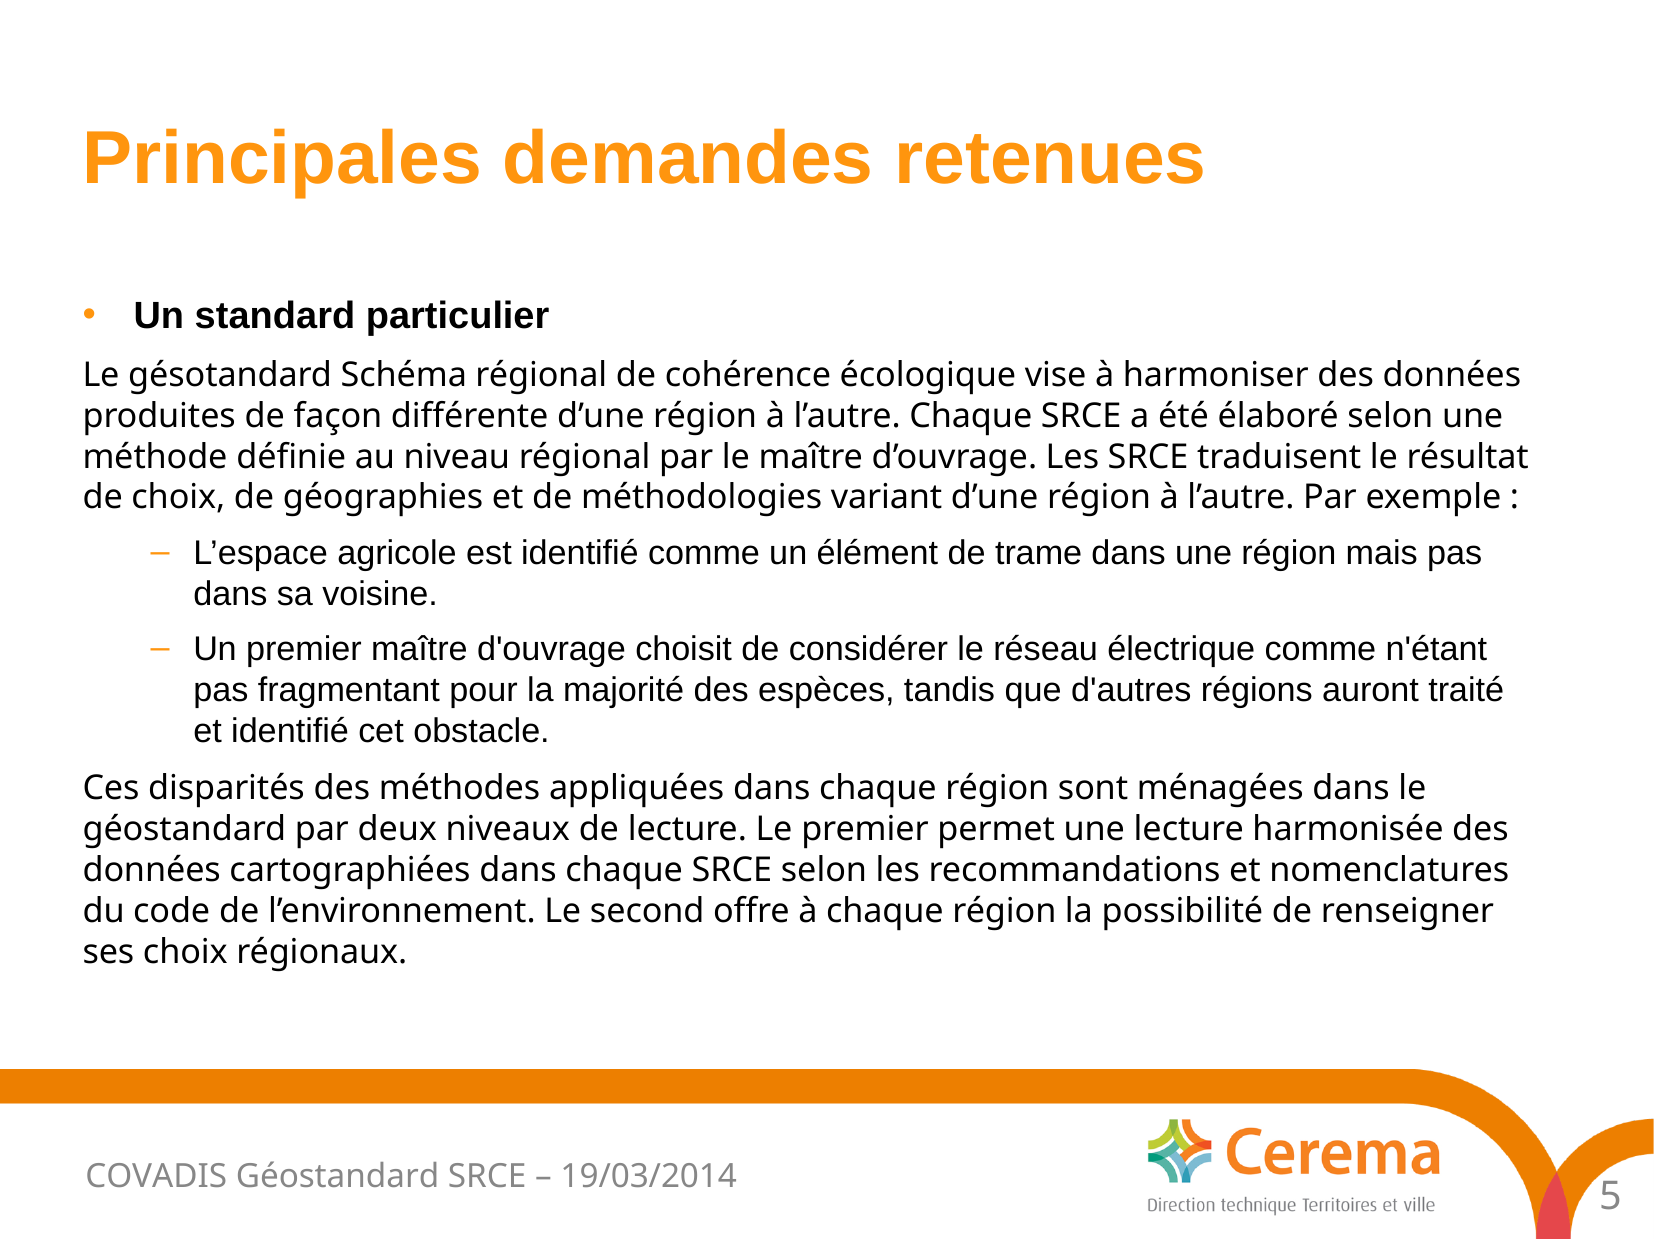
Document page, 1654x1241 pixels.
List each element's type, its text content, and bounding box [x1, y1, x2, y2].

title Principales demandes retenues [82, 49, 1571, 257]
list Un standard particulier Le gésotandard Schéma régional de cohérence écologique vise à harmoniser des données produites de façon différente d’une région à l’autre. Chaque SRCE a été élaboré selon une méthode définie au niveau régional par le maître d’ouvrage. Les SRCE traduisent le résultat de choix, de géographies et de méthodologies variant d’une région à l’autre. Par exemple : L’espace agricole est identifié comme un élément de trame dans une région mais pas dans sa voisine. Un premier maître d'ouvrage choisit de considérer le réseau électrique comme n'étant pas fragmentant pour la majorité des espèces, tandis que d'autres régions auront traité et identifié cet obstacle. Ces disparités des méthodes appliquées dans chaque région sont ménagées dans le géostandard par deux niveaux de lecture. Le premier permet une lecture harmonisée des données cartographiées dans chaque SRCE selon les recommandations et nomenclatures du code de l’environnement. Le second offre à chaque région la possibilité de renseigner ses choix régionaux. [82, 290, 1538, 1010]
picture [0, 1069, 1654, 1239]
